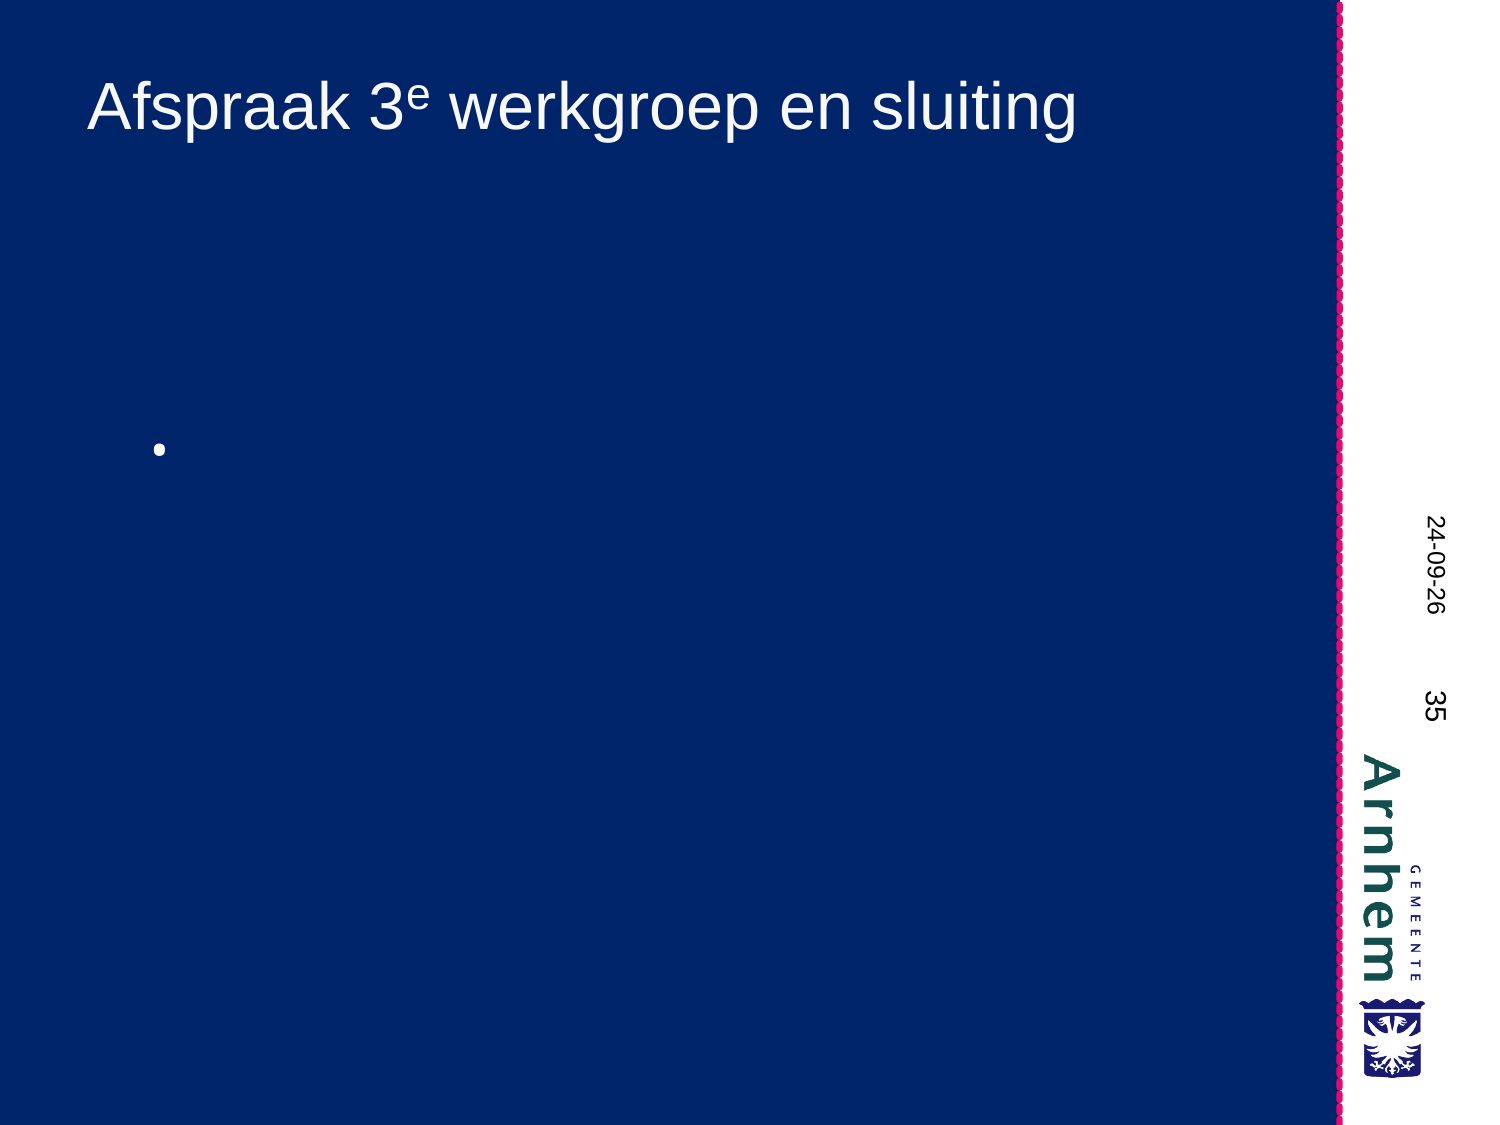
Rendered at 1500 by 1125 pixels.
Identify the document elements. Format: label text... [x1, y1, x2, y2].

text_box 15-2-2022 [1410, 500, 1461, 688]
list [87, 262, 1408, 801]
text_box 35 [1412, 675, 1463, 751]
title Afspraak 3e werkgroep en sluiting [87, 62, 1245, 225]
